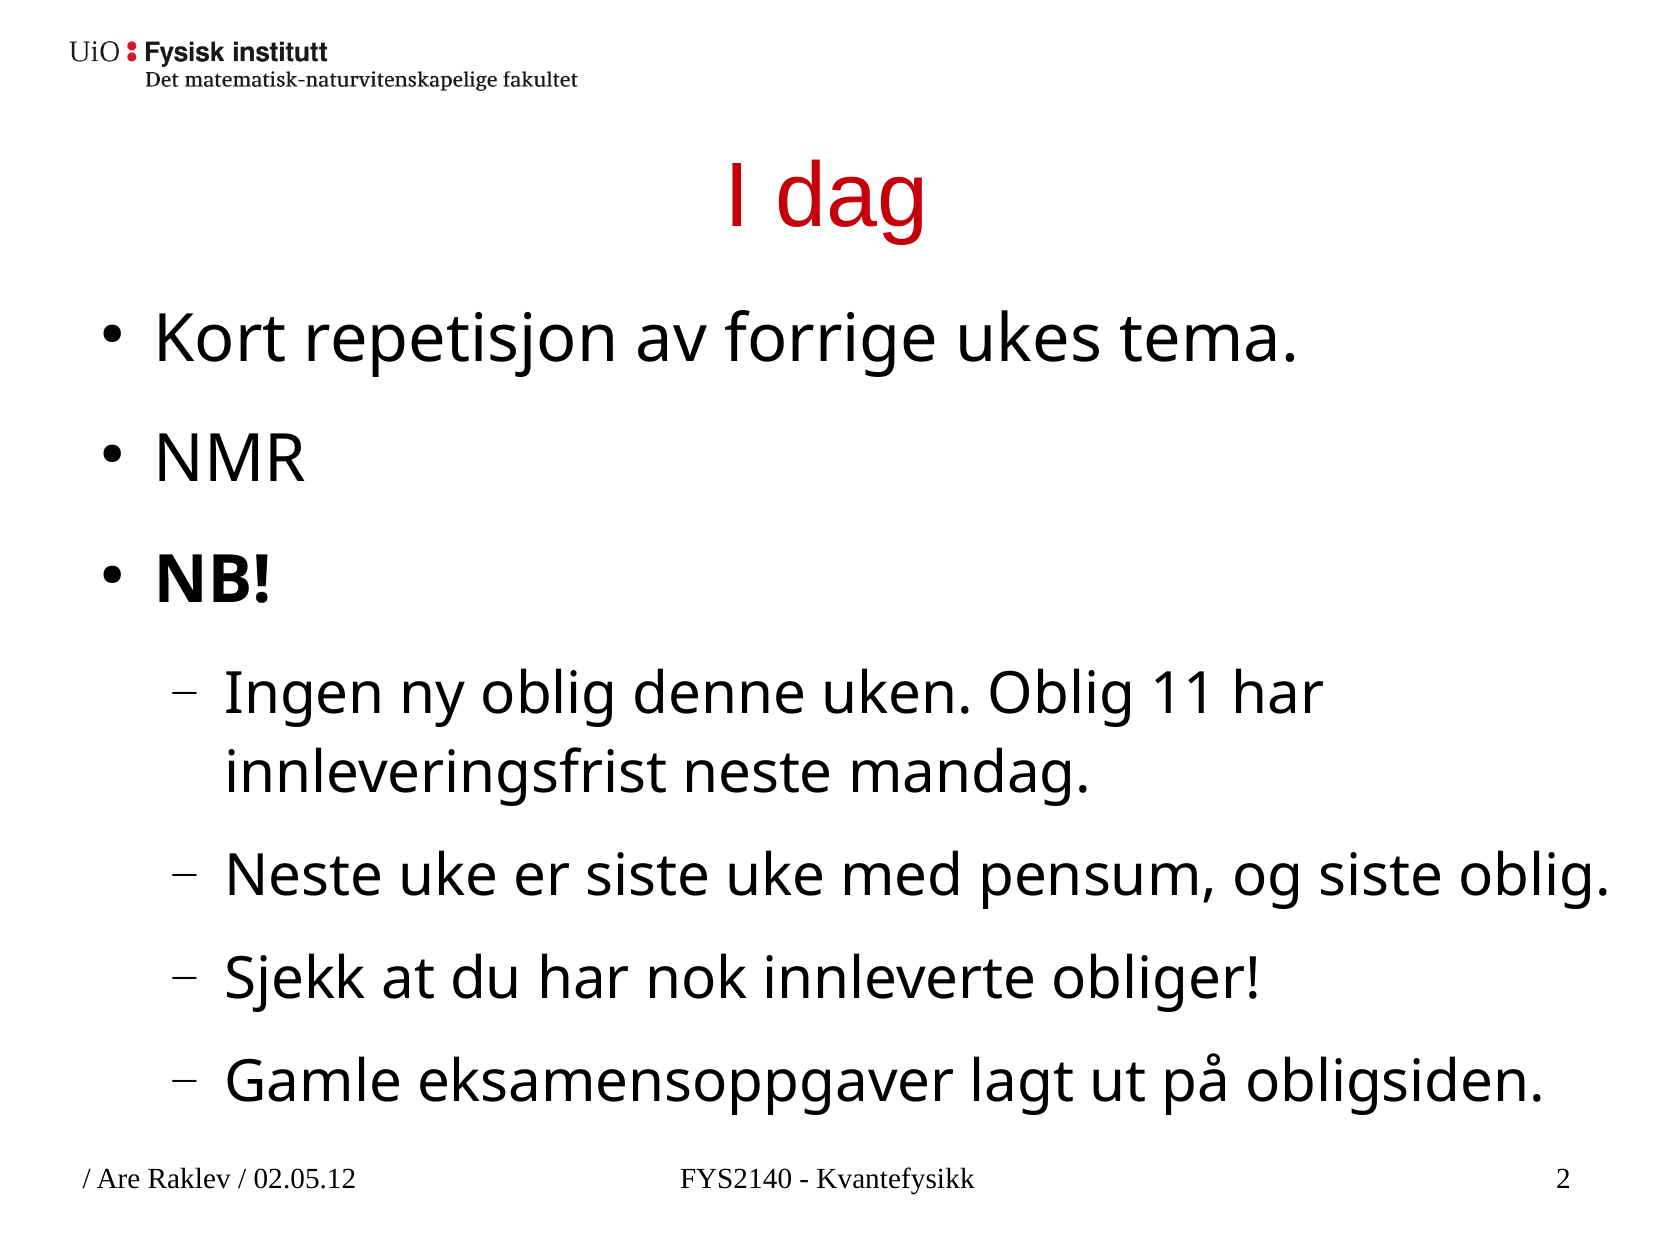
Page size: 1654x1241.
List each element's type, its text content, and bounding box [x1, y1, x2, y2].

list Kort repetisjon av forrige ukes tema. NMR NB! Ingen ny oblig denne uken. Oblig 11 har innleveringsfrist neste mandag. Neste uke er siste uke med pensum, og siste oblig. Sjekk at du har nok innleverte obliger! Gamle eksamensoppgaver lagt ut på obligsiden. [82, 290, 1613, 1094]
title I dag [82, 90, 1571, 290]
picture [68, 37, 581, 93]
